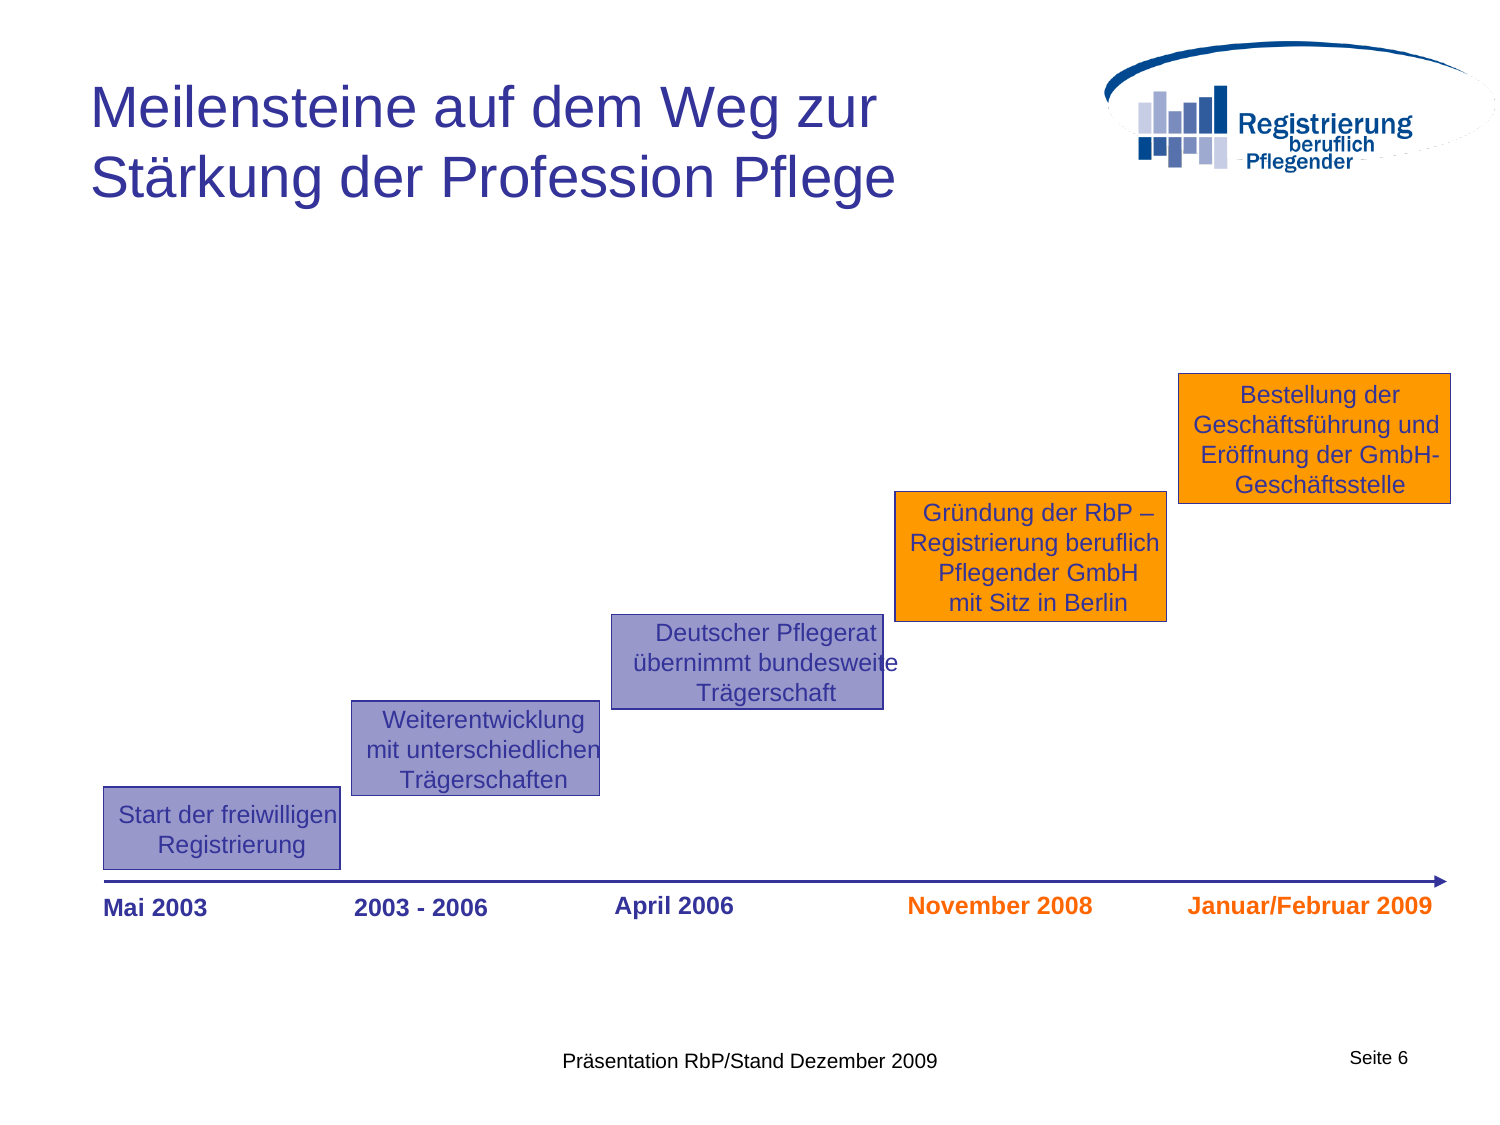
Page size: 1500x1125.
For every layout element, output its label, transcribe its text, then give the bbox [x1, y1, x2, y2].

title Meilensteine auf dem Weg zur Stärkung der Profession Pflege [75, 45, 1105, 233]
text_box Weiterentwicklung mit unterschiedlichen Trägerschaften [351, 700, 600, 796]
text_box April 2006 [599, 881, 750, 927]
picture [1104, 41, 1495, 173]
text_box November 2008 [893, 881, 1109, 927]
text_box 2003 - 2006 [339, 883, 504, 929]
text_box Gründung der RbP – Registrierung beruflich Pflegender GmbH mit Sitz in Berlin [895, 491, 1167, 622]
text_box Januar/Februar 2009 [1172, 881, 1449, 927]
text_box Mai 2003 [88, 883, 223, 929]
text_box Start der freiwilligen Registrierung [103, 786, 340, 870]
text_box Bestellung der Geschäftsführung und Eröffnung der GmbH- Geschäftsstelle [1178, 373, 1451, 504]
text_box Deutscher Pflegerat übernimmt bundesweite Trägerschaft [611, 614, 883, 709]
